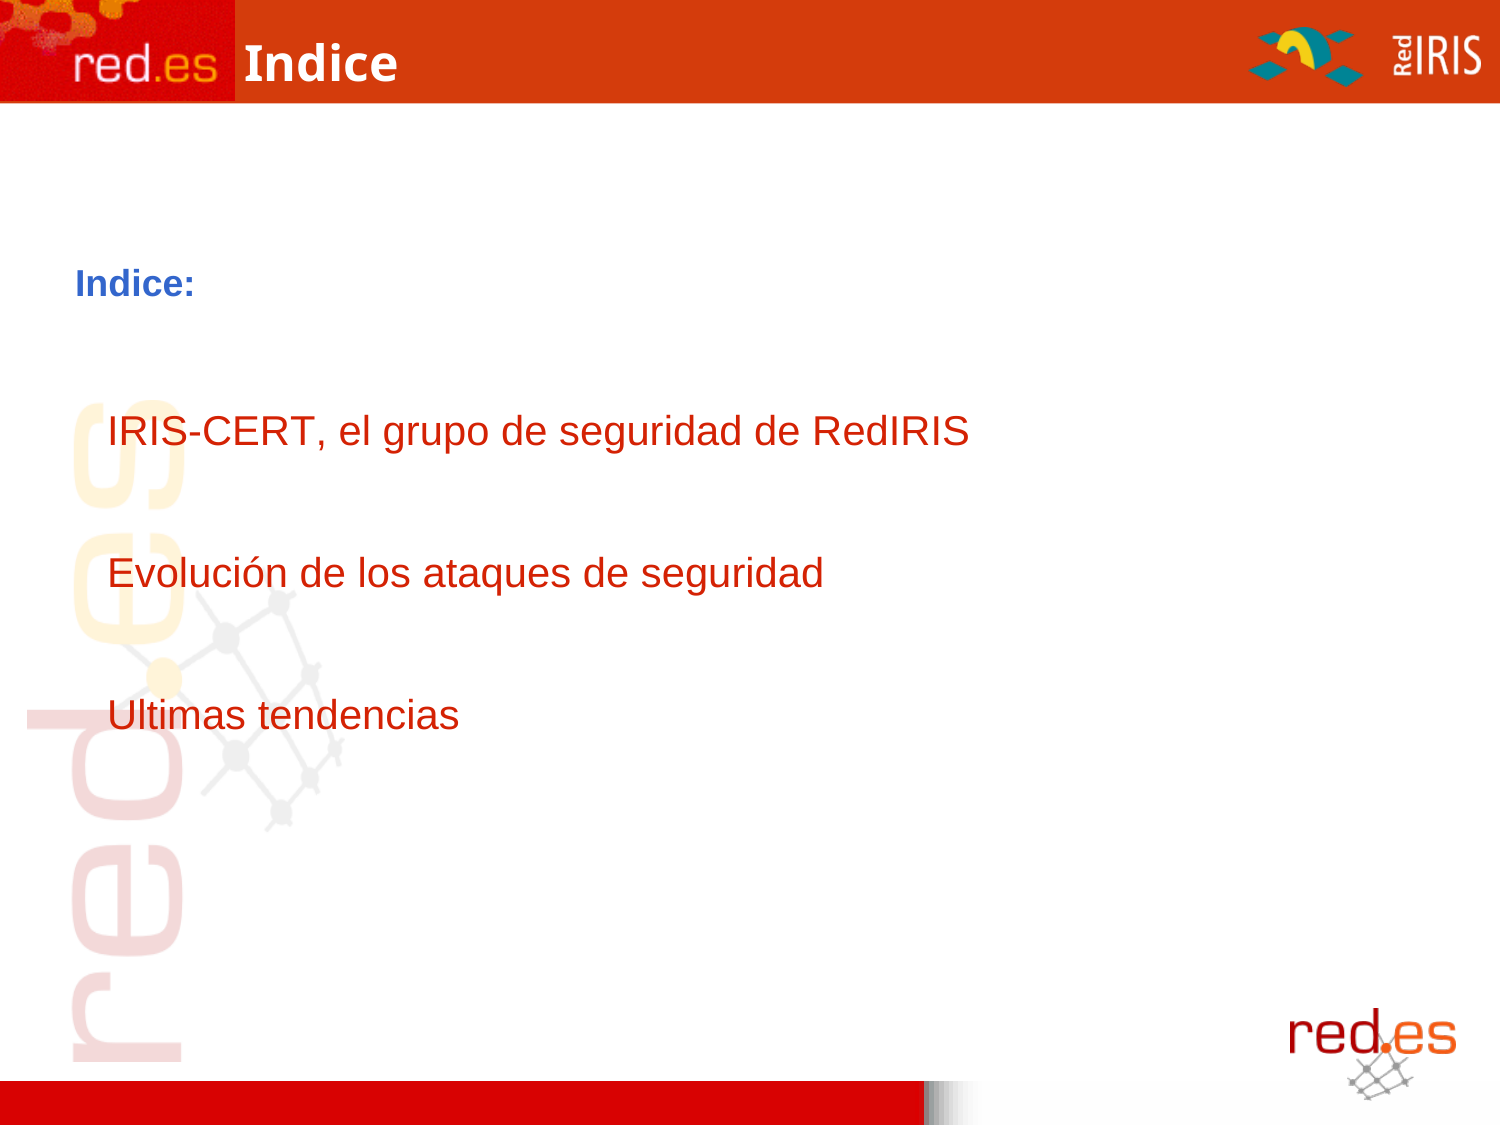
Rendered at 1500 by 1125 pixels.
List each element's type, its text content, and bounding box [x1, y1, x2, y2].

title Indice [244, 0, 1412, 128]
picture [27, 400, 345, 1062]
picture [1412, 27, 1481, 87]
picture [0, 1008, 1500, 1125]
picture [0, 0, 235, 101]
list Indice: IRIS-CERT, el grupo de seguridad de RedIRIS Evolución de los ataques de seguridad Ultimas tendencias [75, 262, 1426, 1023]
